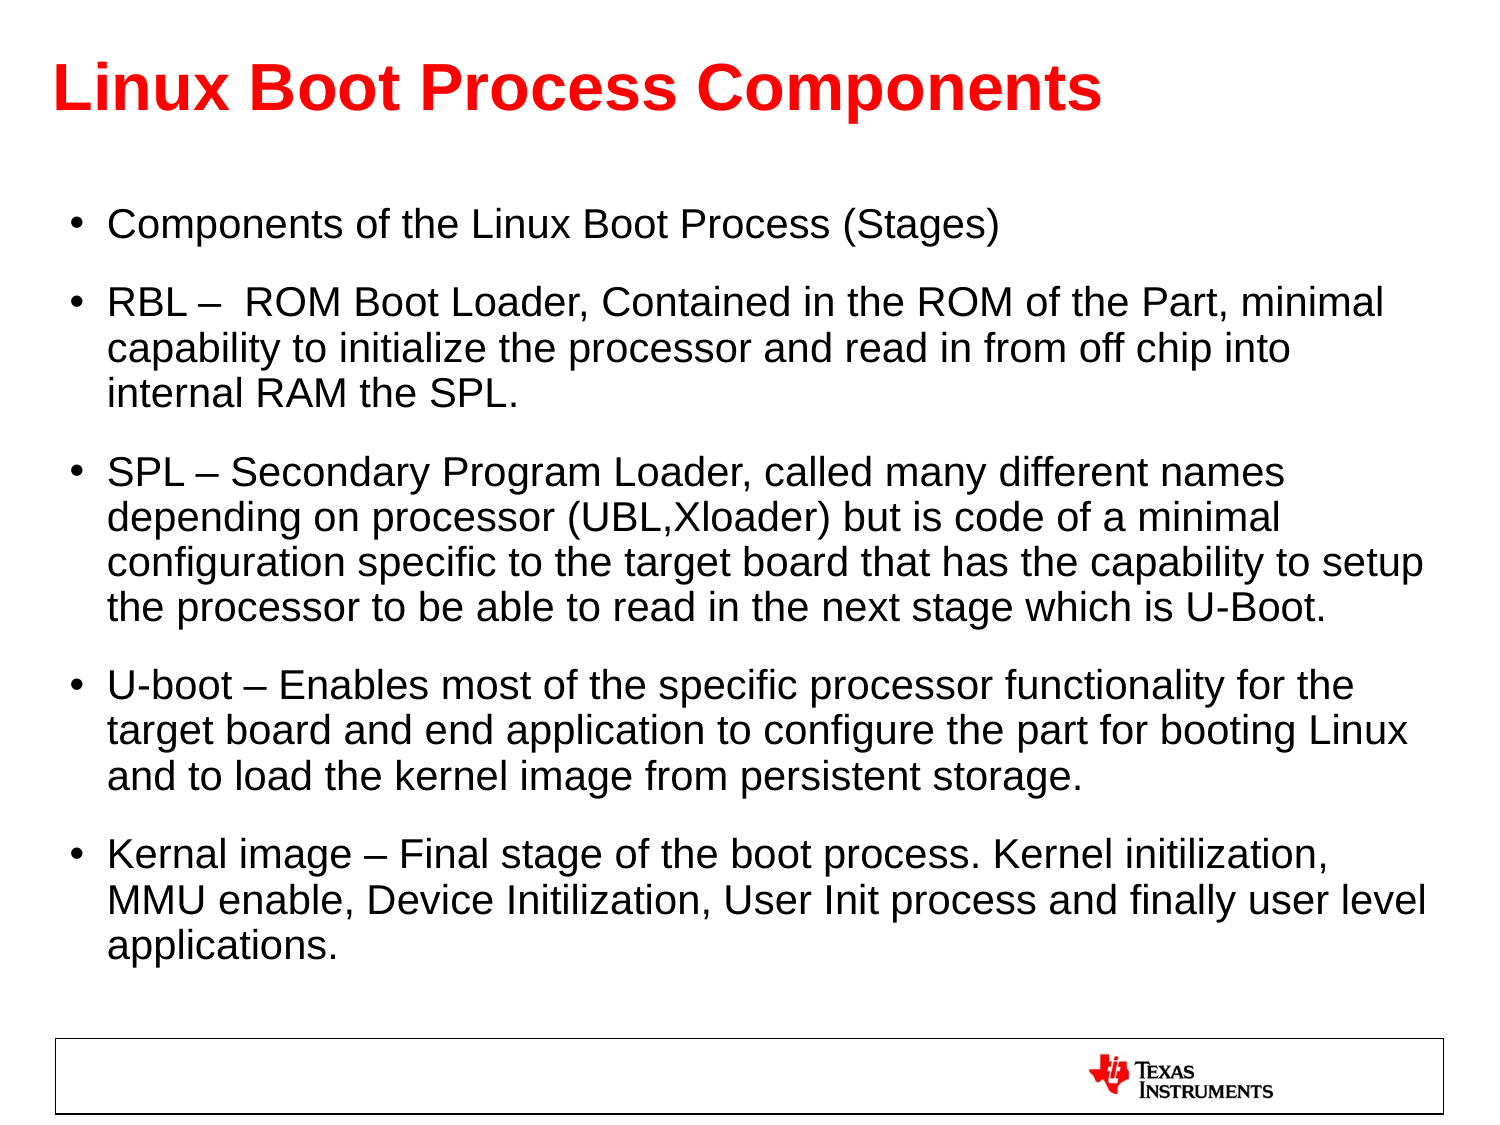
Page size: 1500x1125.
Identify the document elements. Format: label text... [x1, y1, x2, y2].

title Linux Boot Process Components [37, 23, 1426, 158]
picture [1087, 1052, 1274, 1099]
list Components of the Linux Boot Process (Stages) RBL – ROM Boot Loader, Contained in the ROM of the Part, minimal capability to initialize the processor and read in from off chip into internal RAM the SPL. SPL – Secondary Program Loader, called many different names depending on processor (UBL,Xloader) but is code of a minimal configuration specific to the target board that has the capability to setup the processor to be able to read in the next stage which is U-Boot. U-boot – Enables most of the specific processor functionality for the target board and end application to configure the part for booting Linux and to load the kernel image from persistent storage. Kernal image – Final stage of the boot process. Kernel initilization, MMU enable, Device Initilization, User Init process and finally user level applications. [54, 194, 1444, 1001]
